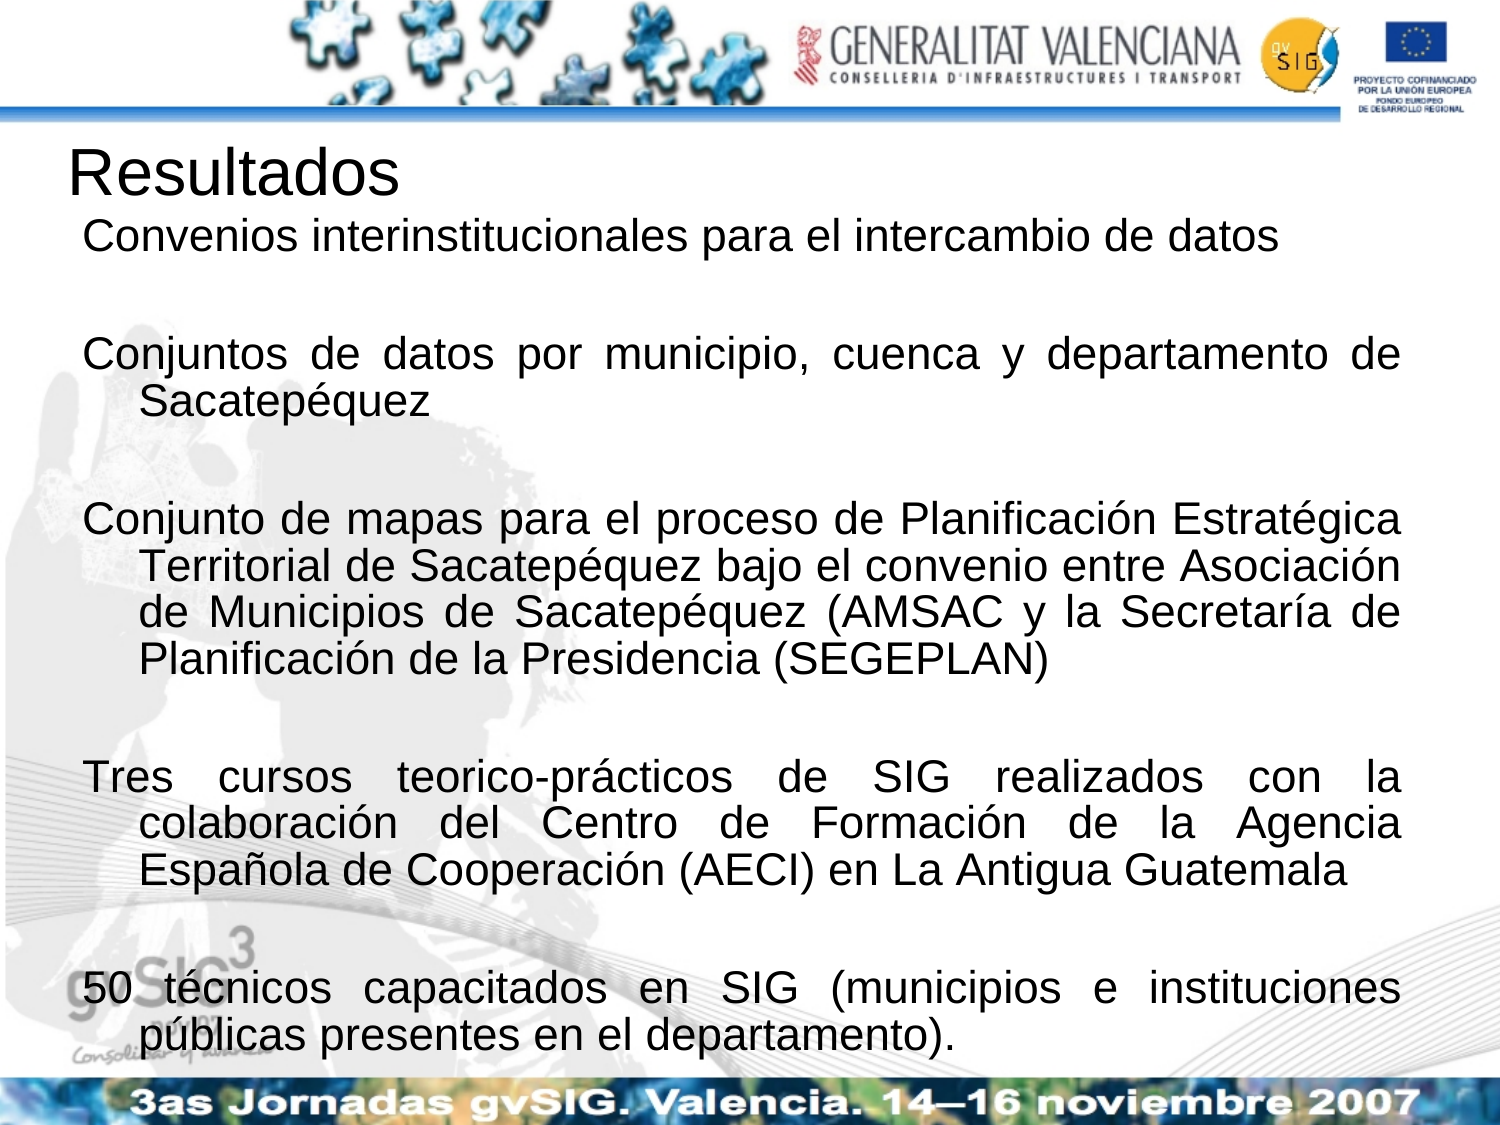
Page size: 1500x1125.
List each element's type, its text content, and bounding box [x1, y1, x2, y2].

title Resultados [53, 78, 1404, 266]
picture [0, 0, 1500, 1125]
list Convenios interinstitucionales para el intercambio de datos Conjuntos de datos por municipio, cuenca y departamento de Sacatepéquez Conjunto de mapas para el proceso de Planificación Estratégica Territorial de Sacatepéquez bajo el convenio entre Asociación de Municipios de Sacatepéquez (AMSAC y la Secretaría de Planificación de la Presidencia (SEGEPLAN) Tres cursos teorico-prácticos de SIG realizados con la colaboración del Centro de Formación de la Agencia Española de Cooperación (AECI) en La Antigua Guatemala 50 técnicos capacitados en SIG (municipios e instituciones públicas presentes en el departamento). [67, 206, 1418, 1125]
